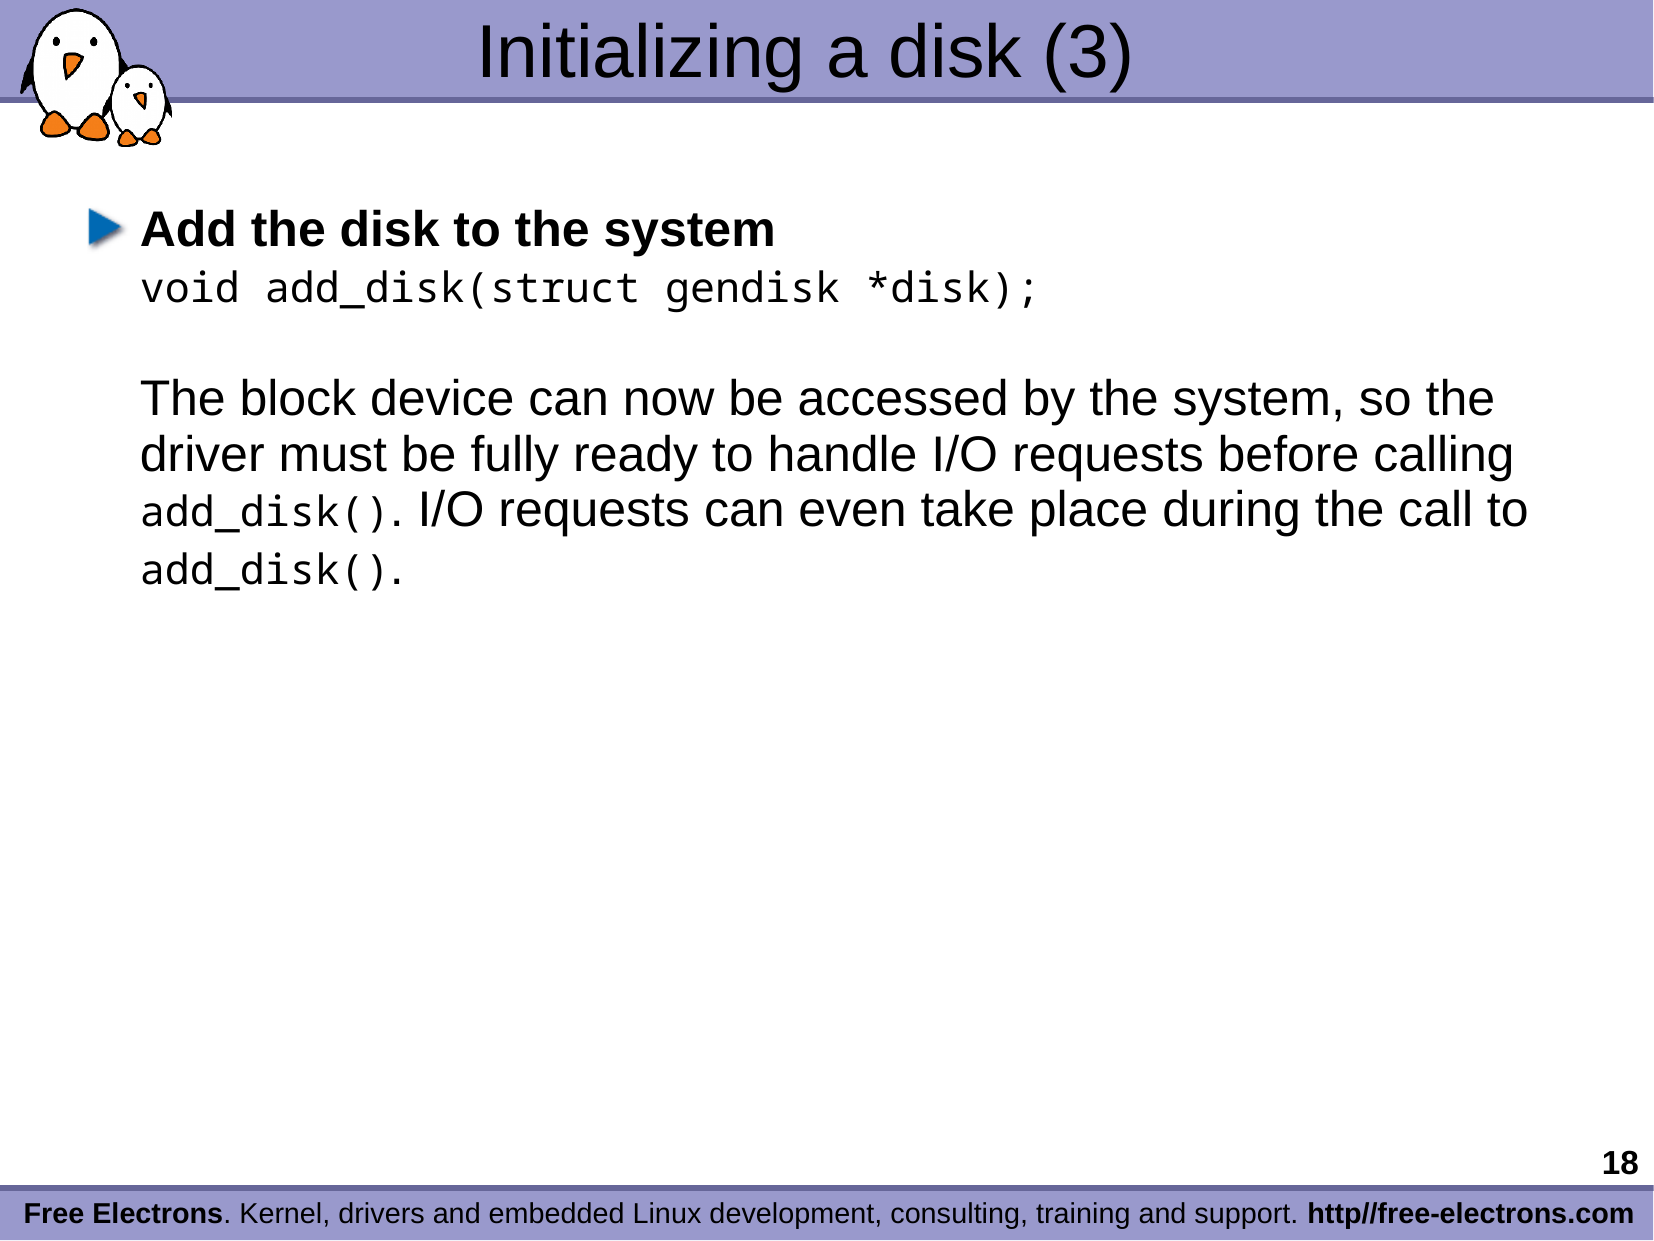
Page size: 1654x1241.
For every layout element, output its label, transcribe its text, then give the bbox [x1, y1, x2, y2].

picture [20, 8, 172, 147]
list Add the disk to the system void add_disk(struct gendisk *disk); The block device can now be accessed by the system, so the driver must be fully ready to handle I/O requests before calling add_disk(). I/O requests can even take place during the call to add_disk(). [68, 201, 1592, 1118]
title Initializing a disk (3) [60, 0, 1551, 103]
